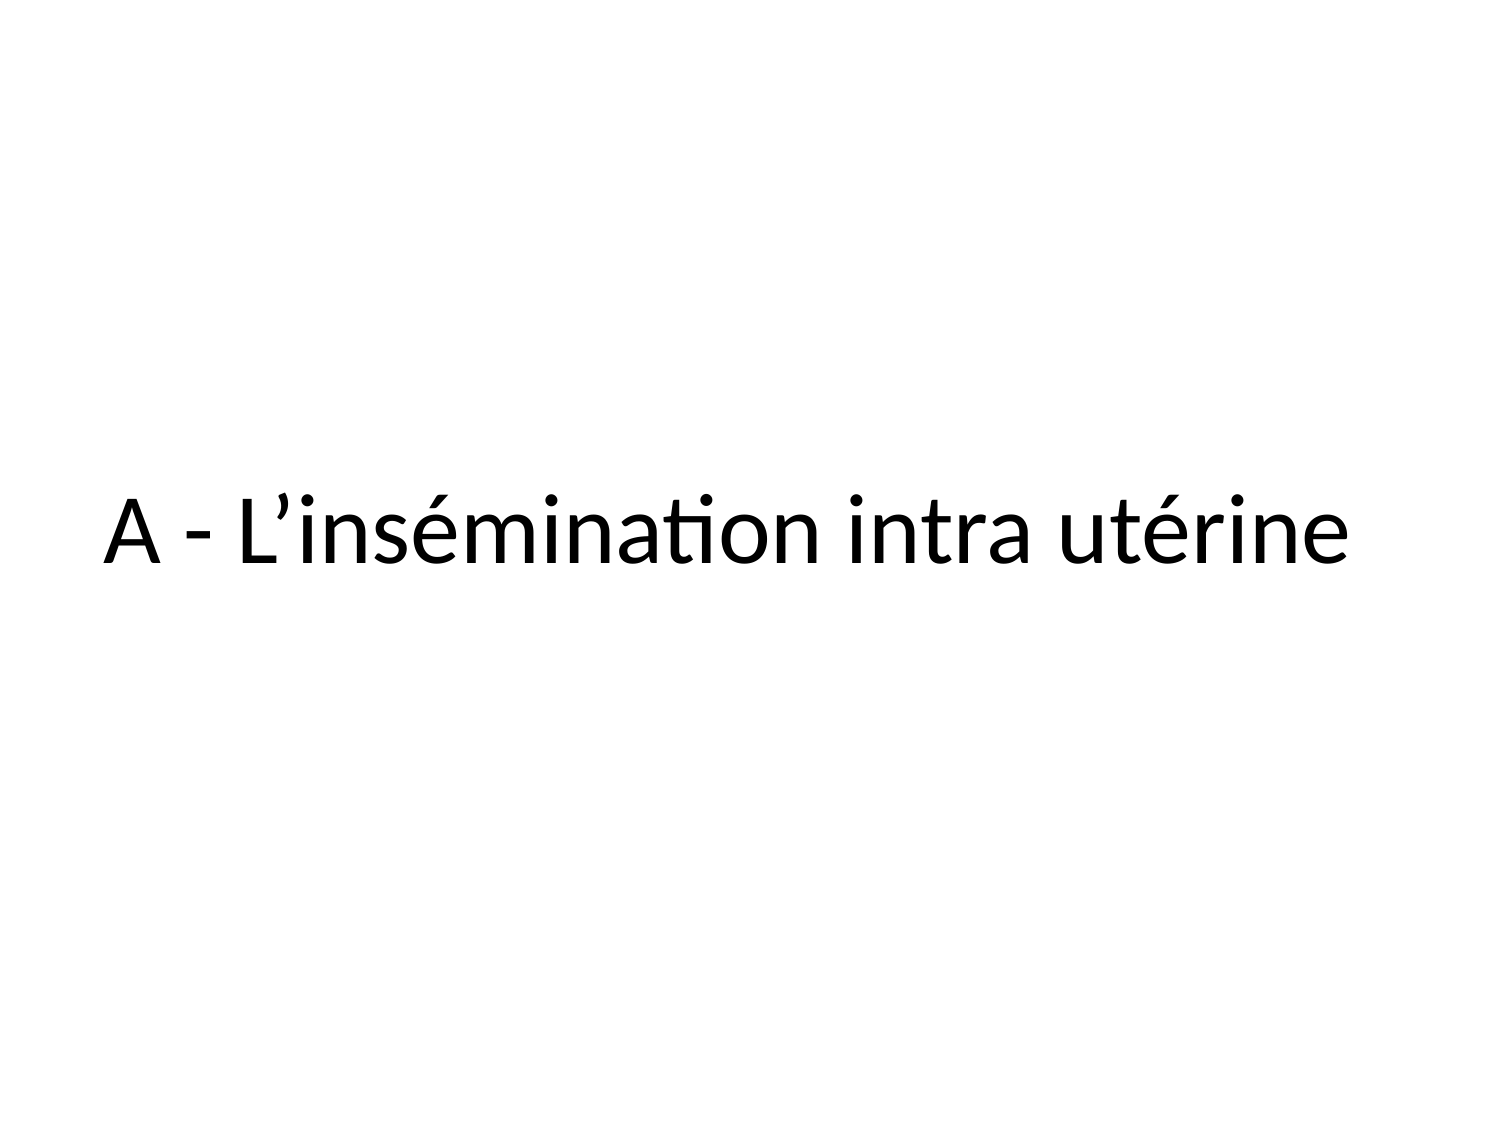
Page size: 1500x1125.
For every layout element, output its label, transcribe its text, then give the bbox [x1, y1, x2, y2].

text_box A - L’insémination intra utérine [88, 456, 1388, 591]
